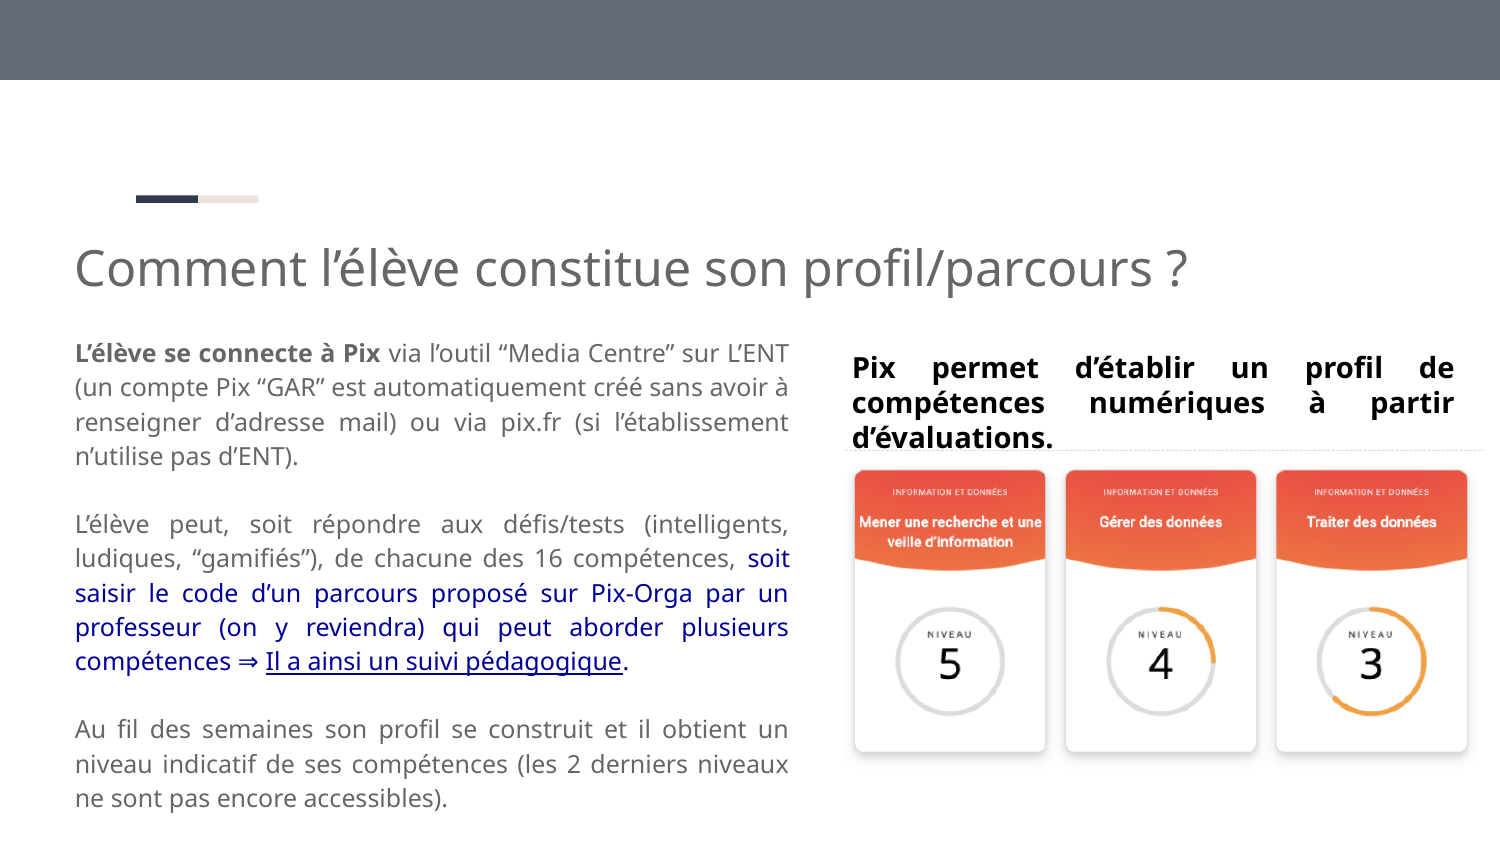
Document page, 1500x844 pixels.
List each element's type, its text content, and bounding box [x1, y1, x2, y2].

title Comment l’élève constitue son profil/parcours ? [59, 221, 1386, 310]
picture [857, 435, 863, 445]
text_box Pix permet d’établir un profil de compétences numériques à partir d’évaluations. [836, 334, 1471, 422]
picture [999, 435, 1005, 445]
picture [836, 434, 1485, 775]
picture [941, 434, 947, 445]
list L’élève se connecte à Pix via l’outil “Media Centre” sur L’ENT (un compte Pix “GAR” est automatiquement créé sans avoir à renseigner d’adresse mail) ou via pix.fr (si l’établissement n’utilise pas d’ENT). L’élève peut, soit répondre aux défis/tests (intelligents, ludiques, “gamifiés”), de chacune des 16 compétences, soit saisir le code d’un parcours proposé sur Pix-Orga par un professeur (on y reviendra) qui peut aborder plusieurs compétences ⇒ Il a ainsi un suivi pédagogique. Au fil des semaines son profil se construit et il obtient un niveau indicatif de ses compétences (les 2 derniers niveaux ne sont pas encore accessibles). [59, 317, 806, 844]
picture [896, 434, 902, 443]
